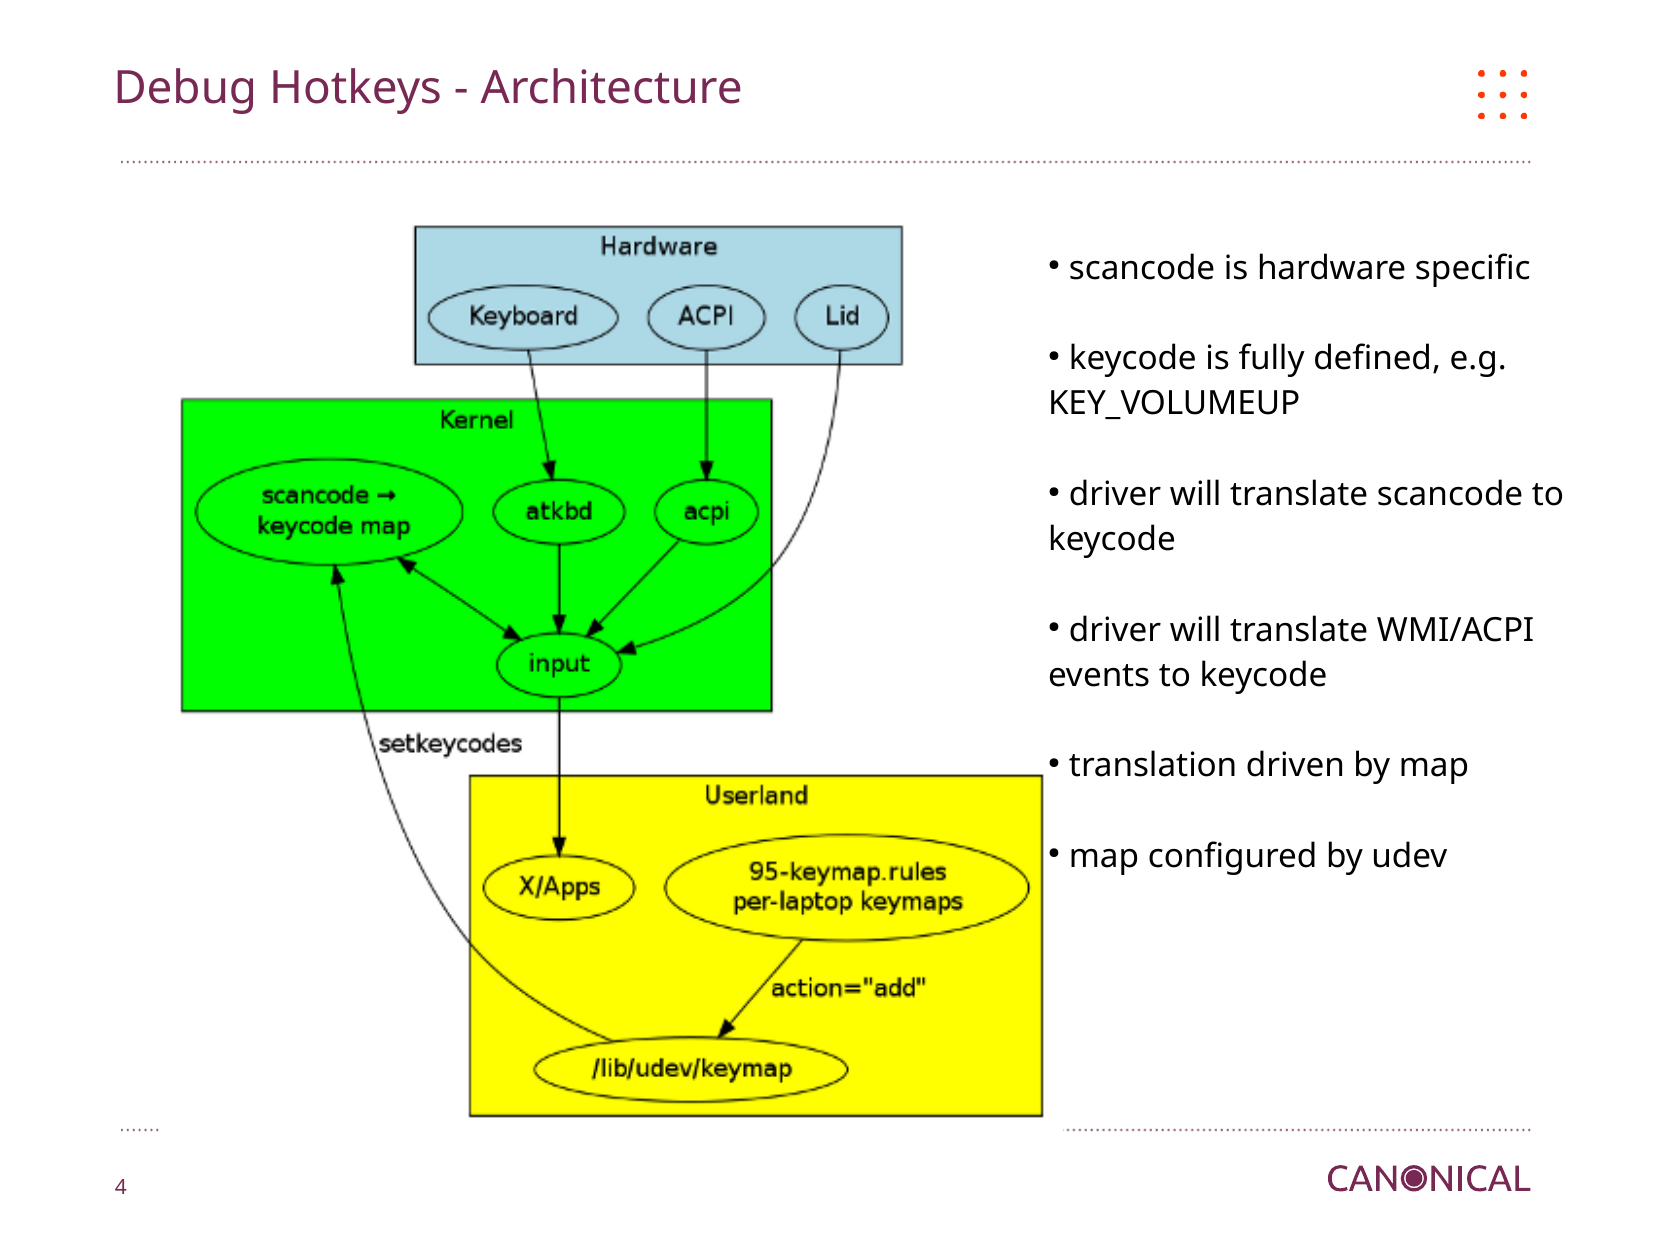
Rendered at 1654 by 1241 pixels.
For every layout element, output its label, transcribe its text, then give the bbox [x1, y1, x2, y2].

picture [111, 206, 1533, 1152]
picture [1478, 70, 1527, 119]
picture [111, 159, 1533, 166]
text_box scancode is hardware specific keycode is fully defined, e.g. KEY_VOLUMEUP driver will translate scancode to keycode driver will translate WMI/ACPI events to keycode translation driven by map map configured by udev [1033, 236, 1595, 1123]
title Debug Hotkeys - Architecture [113, 64, 1382, 107]
